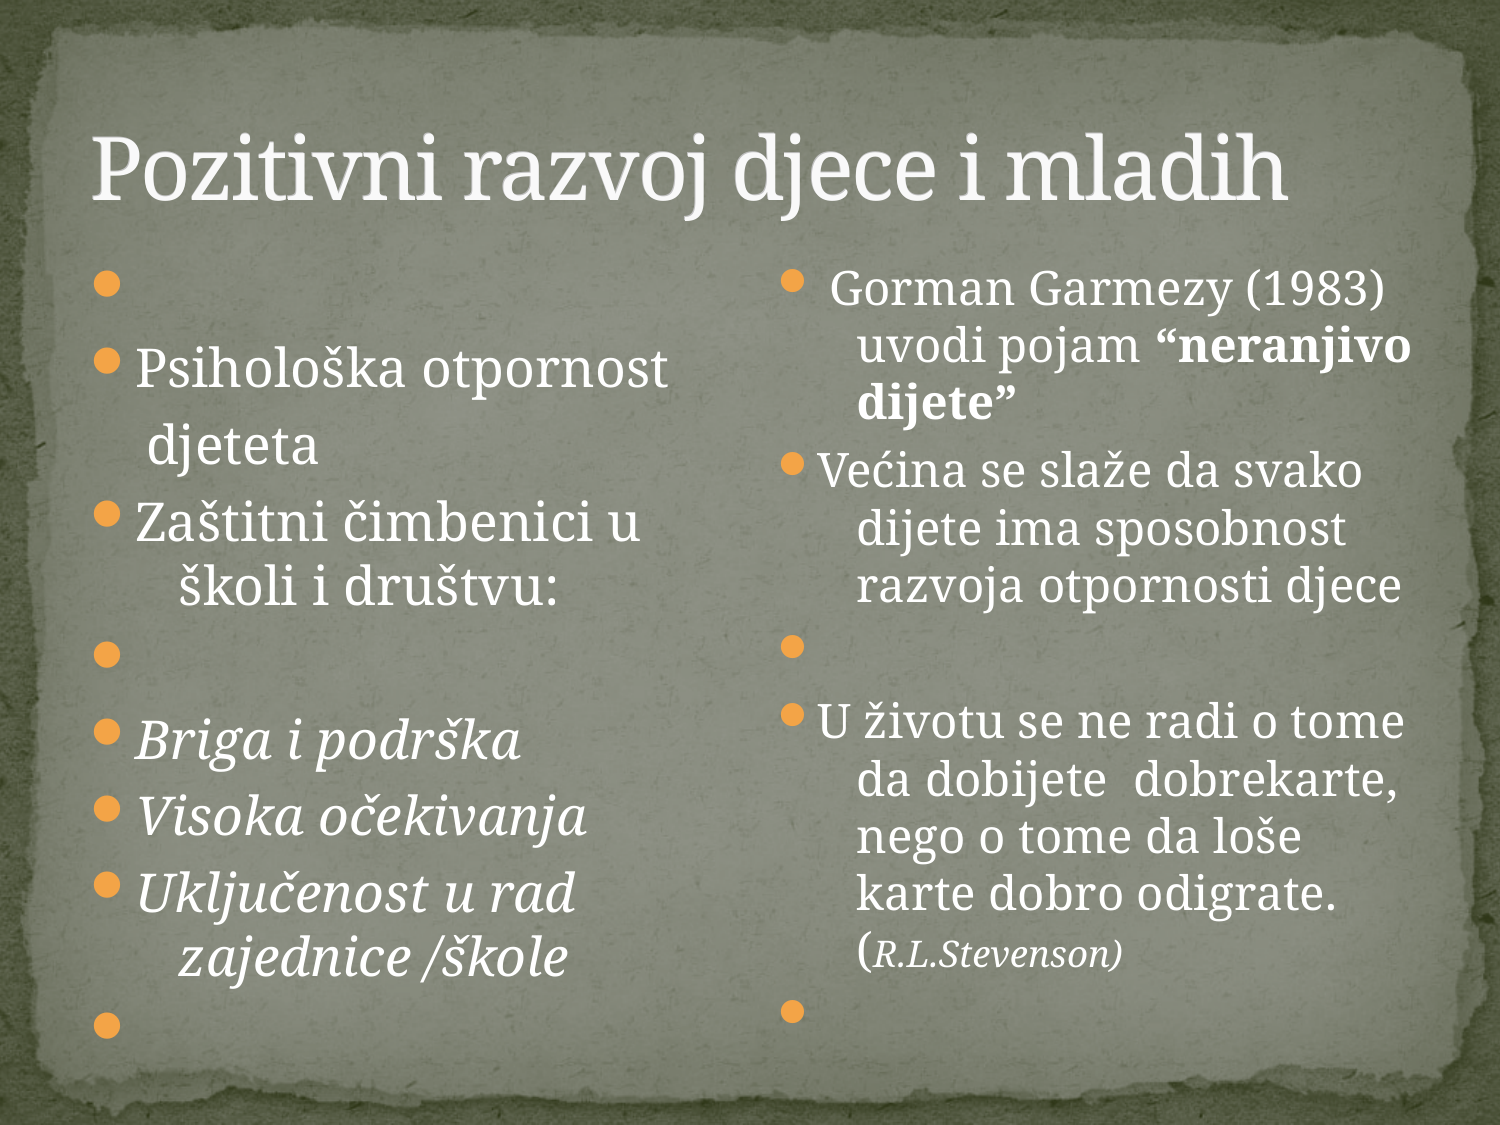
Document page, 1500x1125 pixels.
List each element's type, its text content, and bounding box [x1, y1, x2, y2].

list Gorman Garmezy (1983) uvodi pojam “neranjivo dijete” Većina se slaže da svako dijete ima sposobnost razvoja otpornosti djece U životu se ne radi o tome da dobijete dobrekarte, nego o tome da loše karte dobro odigrate. (R.L.Stevenson) [762, 249, 1429, 1000]
title Pozitivni razvoj djece i mladih [75, 24, 1426, 225]
list Psihološka otpornost djeteta Zaštitni čimbenici u školi i društvu: Briga i podrška Visoka očekivanja Uključenost u rad zajednice /škole [75, 249, 742, 1000]
